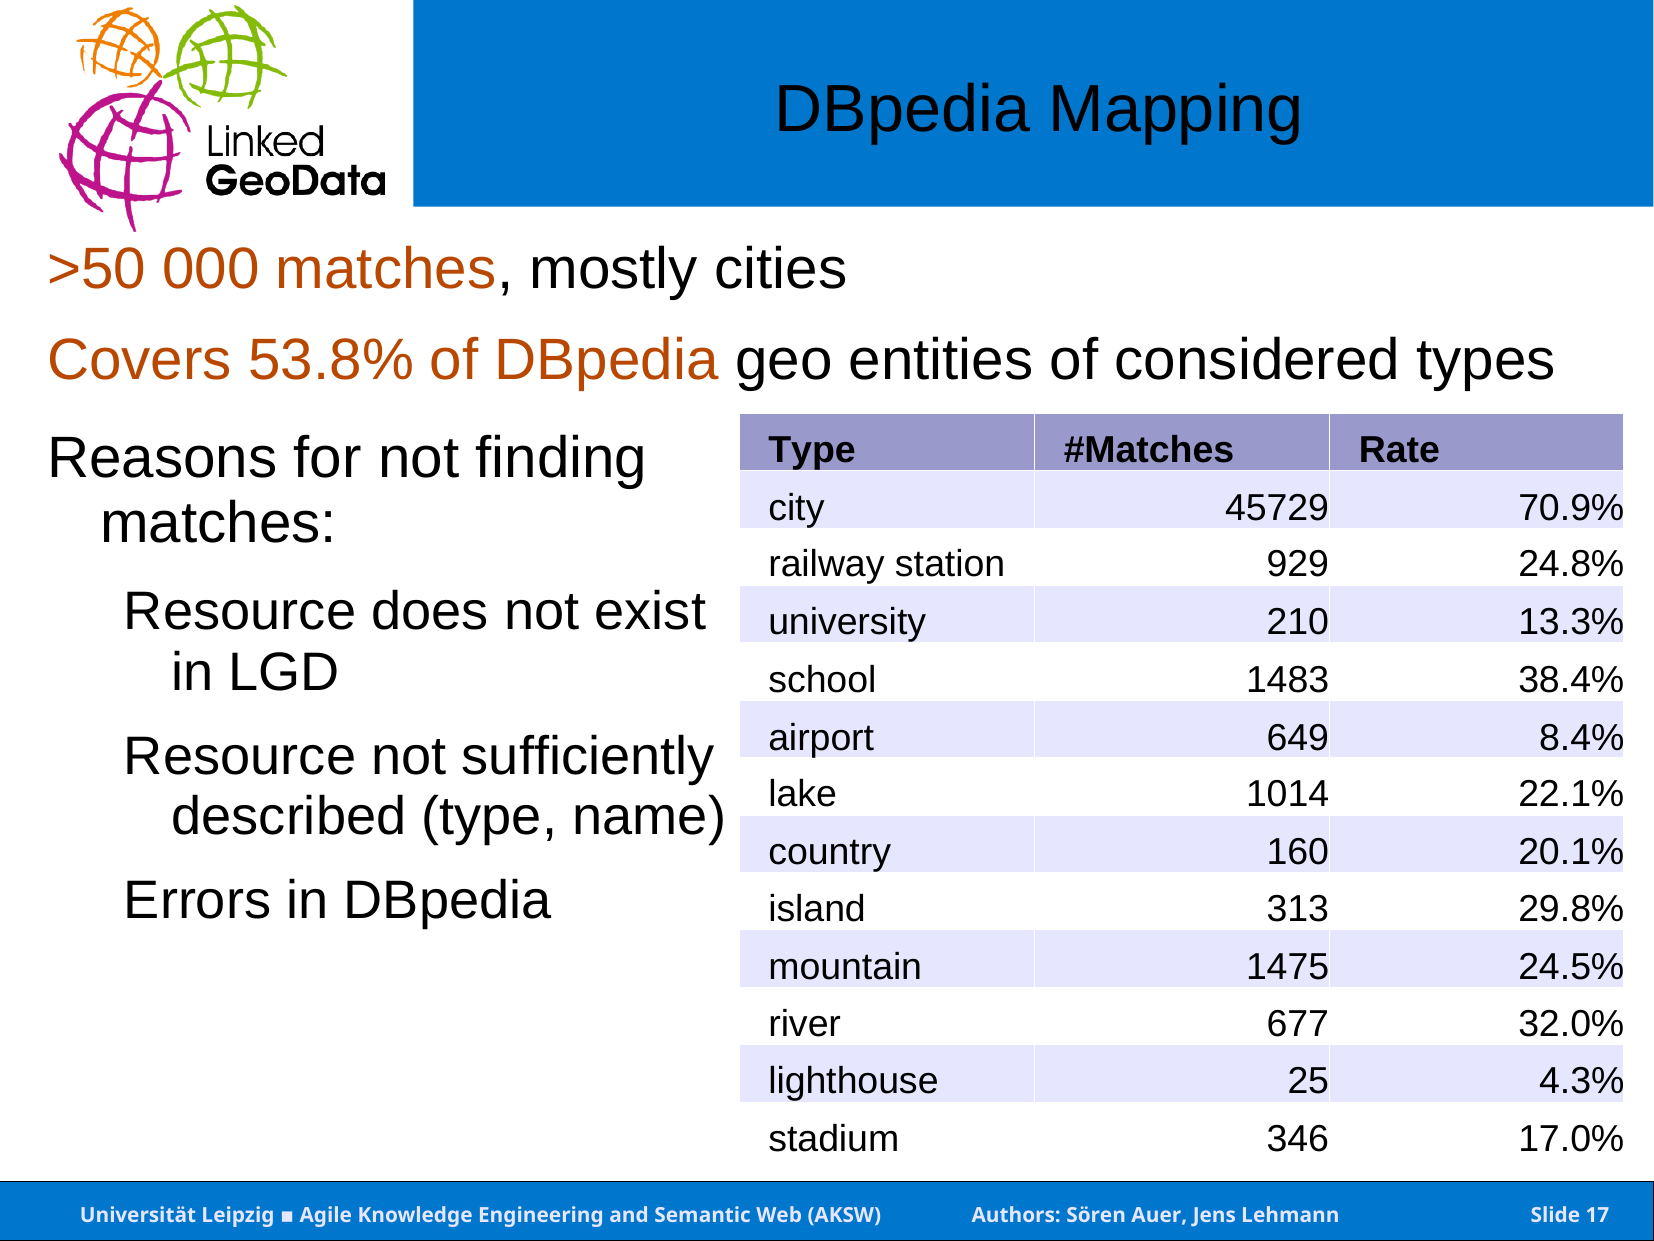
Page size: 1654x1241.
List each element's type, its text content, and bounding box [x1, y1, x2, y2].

text_box 25 [1272, 1052, 1344, 1110]
text_box 24.5% [1503, 938, 1640, 994]
text_box country [753, 822, 907, 880]
text_box 17.0% [1503, 1110, 1640, 1167]
text_box 929 [1251, 535, 1344, 593]
text_box 1475 [1231, 938, 1344, 996]
text_box Type [753, 421, 871, 478]
text_box airport [753, 708, 890, 766]
text_box island [753, 880, 881, 938]
text_box 70.9% [1503, 478, 1640, 535]
text_box railway station [753, 535, 1021, 593]
text_box 160 [1251, 822, 1344, 880]
text_box [740, 414, 1034, 1159]
text_box 8.4% [1524, 708, 1640, 764]
text_box 346 [1251, 1110, 1344, 1167]
text_box 45729 [1210, 478, 1344, 536]
text_box 22.1% [1503, 764, 1640, 822]
text_box 210 [1251, 593, 1344, 650]
text_box 677 [1251, 994, 1344, 1052]
text_box #Matches [1048, 421, 1250, 478]
text_box 313 [1251, 880, 1344, 938]
text_box 29.8% [1503, 880, 1640, 938]
text_box lake [753, 764, 852, 822]
text_box 38.4% [1503, 650, 1640, 708]
text_box [1035, 414, 1624, 1159]
text_box river [753, 994, 857, 1052]
text_box 20.1% [1503, 822, 1640, 880]
text_box city [753, 478, 840, 535]
text_box 649 [1251, 708, 1344, 764]
text_box mountain [753, 938, 938, 996]
text_box university [753, 593, 942, 650]
text_box 24.8% [1503, 535, 1640, 593]
text_box 32.0% [1503, 994, 1640, 1052]
text_box 4.3% [1524, 1052, 1640, 1110]
text_box 13.3% [1503, 593, 1640, 650]
list Reasons for not finding matches: Resource does not exist in LGD Resource not sufficiently described (type, name) Errors in DBpedia [29, 424, 739, 1229]
text_box lighthouse [753, 1052, 954, 1110]
text_box stadium [753, 1110, 915, 1167]
text_box 1014 [1231, 764, 1344, 822]
list >50 000 matches, mostly cities Covers 53.8% of DBpedia geo entities of considered types [29, 236, 1625, 414]
title DBpedia Mapping [442, 38, 1636, 178]
text_box 1483 [1231, 650, 1344, 708]
text_box Rate [1344, 421, 1455, 478]
picture [59, 5, 385, 232]
text_box school [753, 650, 892, 708]
